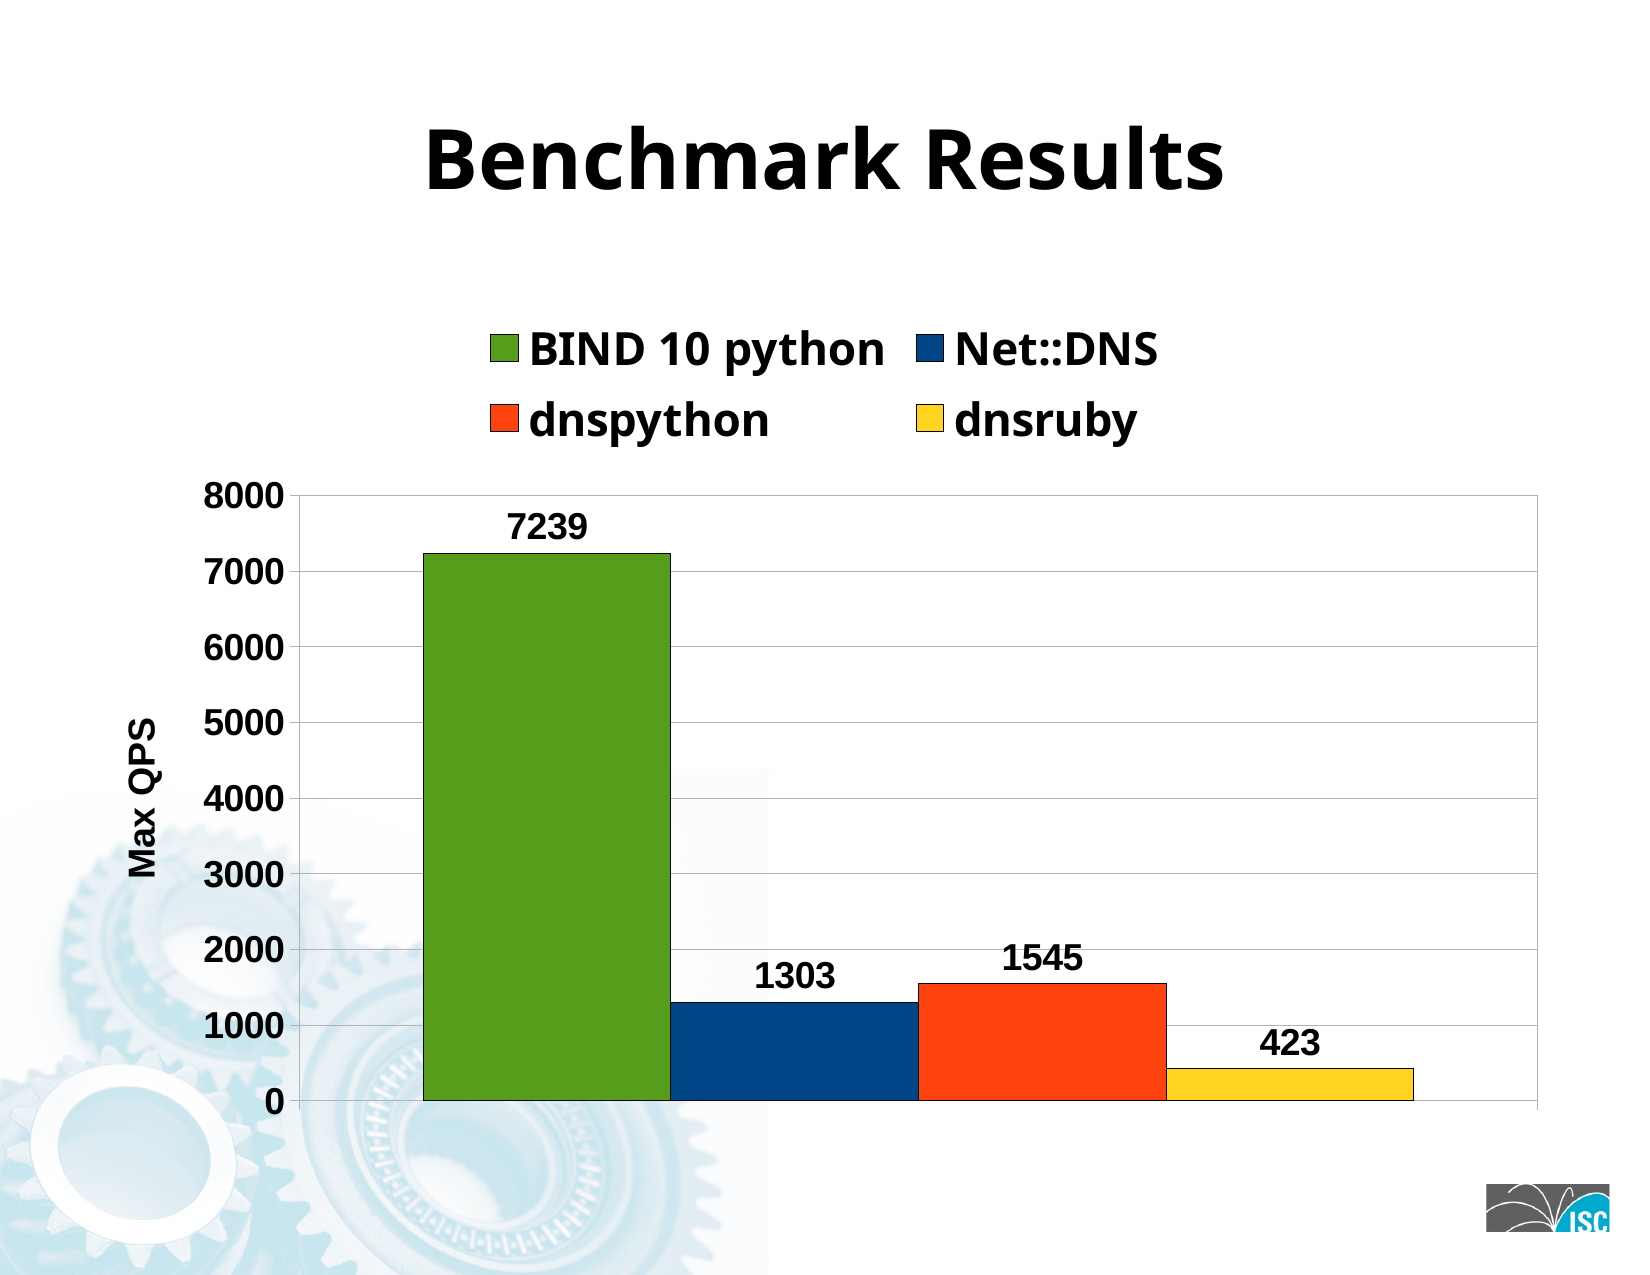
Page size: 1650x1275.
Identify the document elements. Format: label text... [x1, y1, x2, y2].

chart [82, 297, 1568, 1139]
picture [0, 0, 1650, 1275]
title Benchmark Results [82, 35, 1568, 280]
